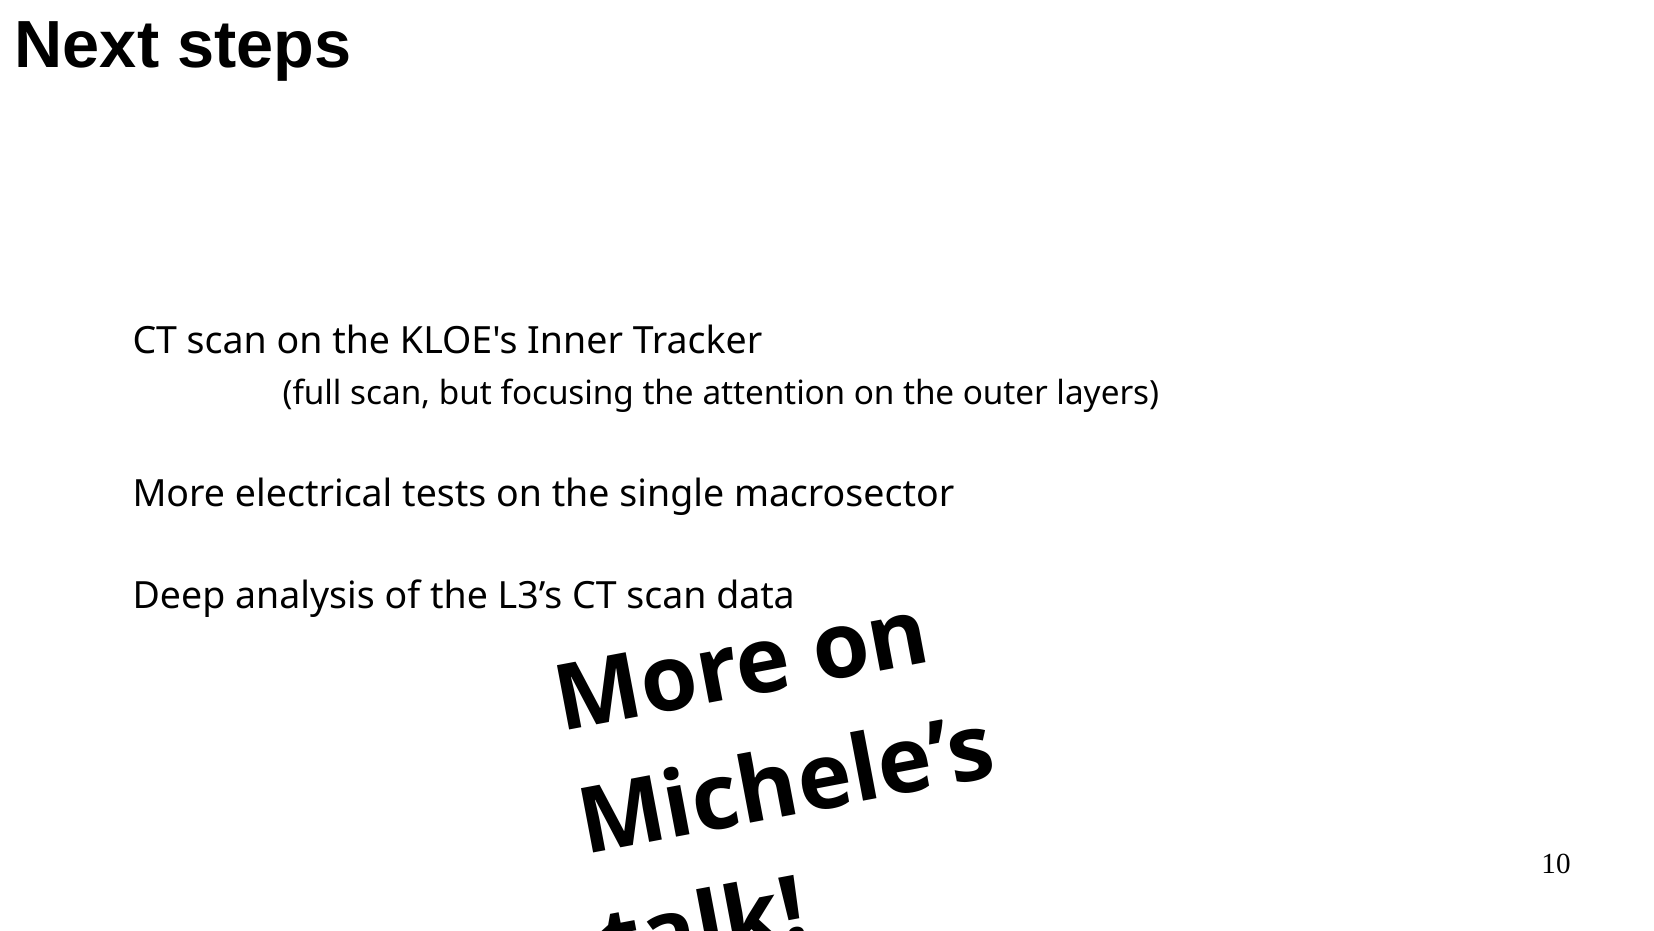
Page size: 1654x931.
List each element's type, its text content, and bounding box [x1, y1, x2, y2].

text_box More on Michele’s talk! [527, 505, 1215, 766]
text_box Next steps [0, 0, 409, 90]
text_box CT scan on the KLOE's Inner Tracker (full scan, but focusing the attention on the outer layers) More electrical tests on the single macrosector Deep analysis of the L3’s CT scan data [117, 306, 1576, 624]
